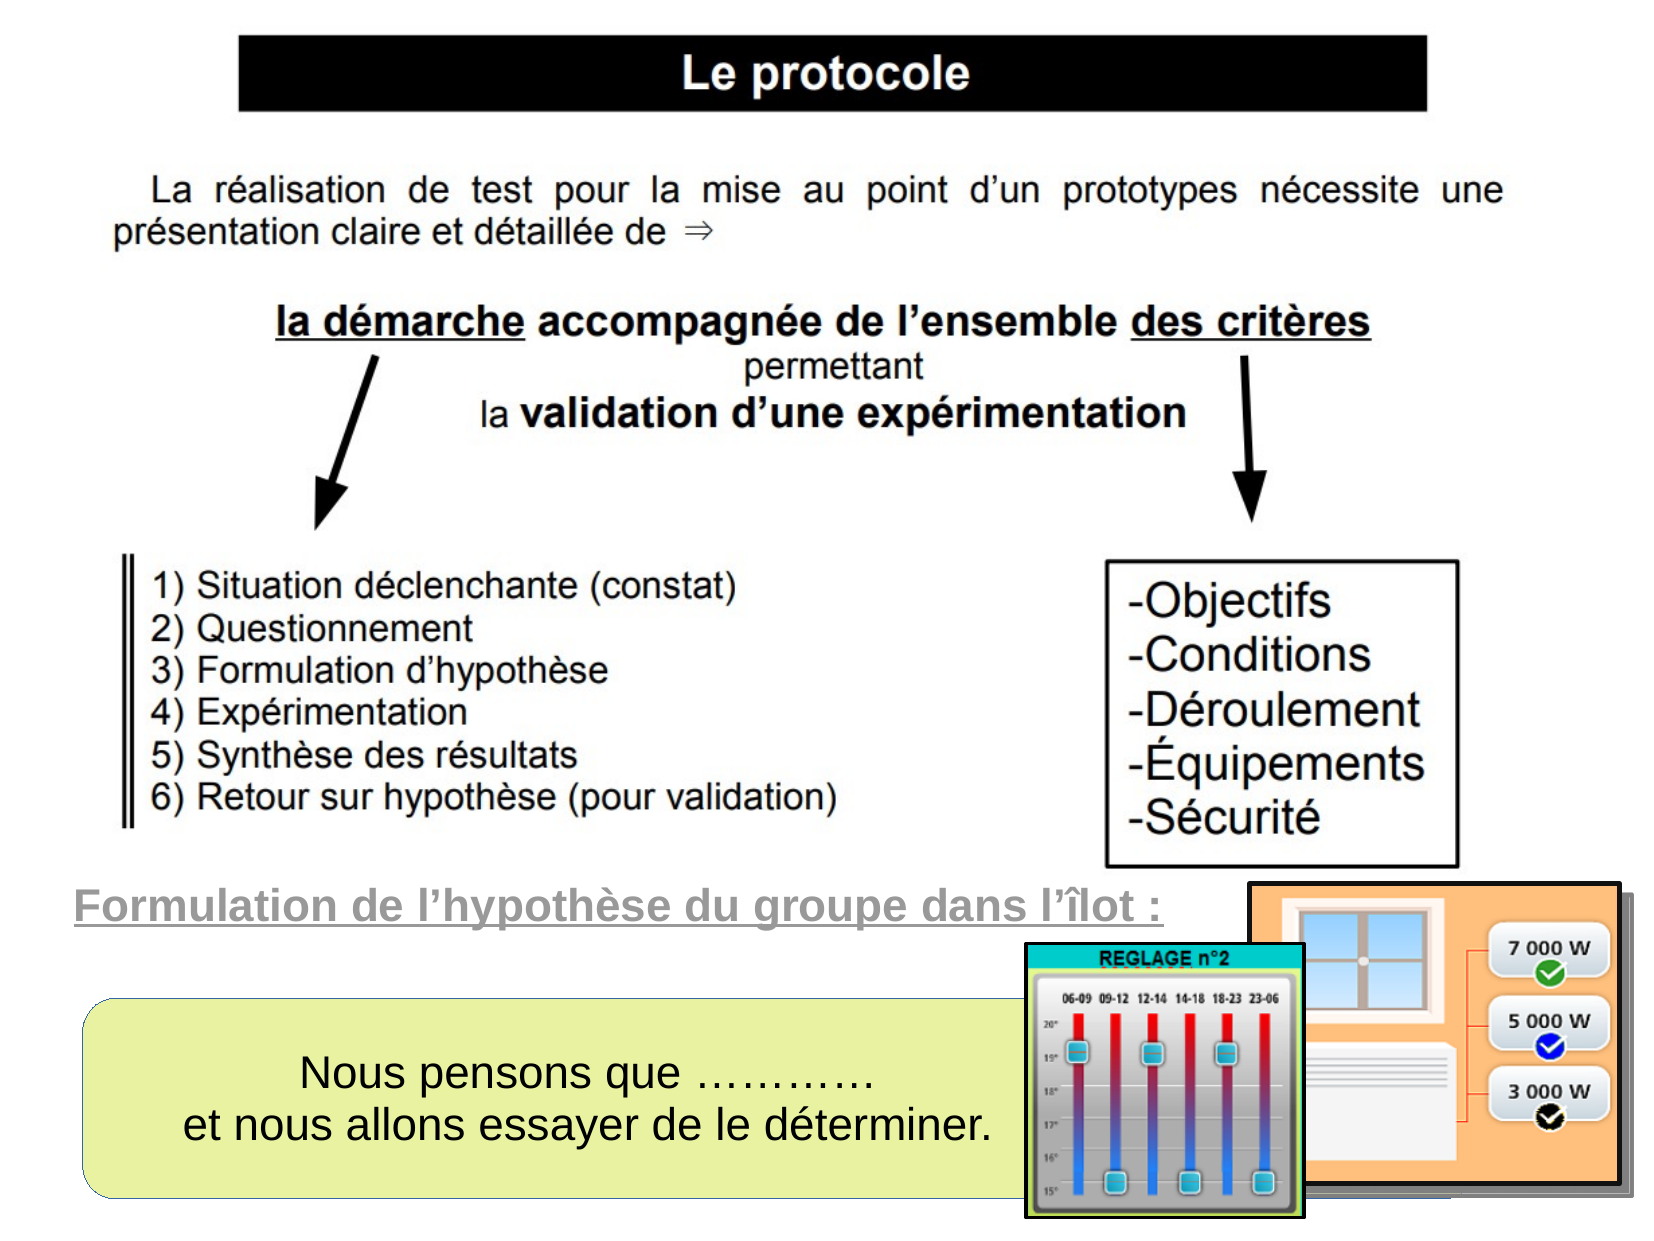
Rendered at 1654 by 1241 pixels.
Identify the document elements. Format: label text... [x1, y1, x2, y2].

text_box Nous pensons que ………… et nous allons essayer de le déterminer. [82, 998, 1024, 1199]
picture [1251, 885, 1617, 1182]
picture [59, 14, 1536, 893]
text_box Formulation de l’hypothèse du groupe dans l’îlot : [59, 872, 1193, 939]
picture [1027, 944, 1303, 1217]
